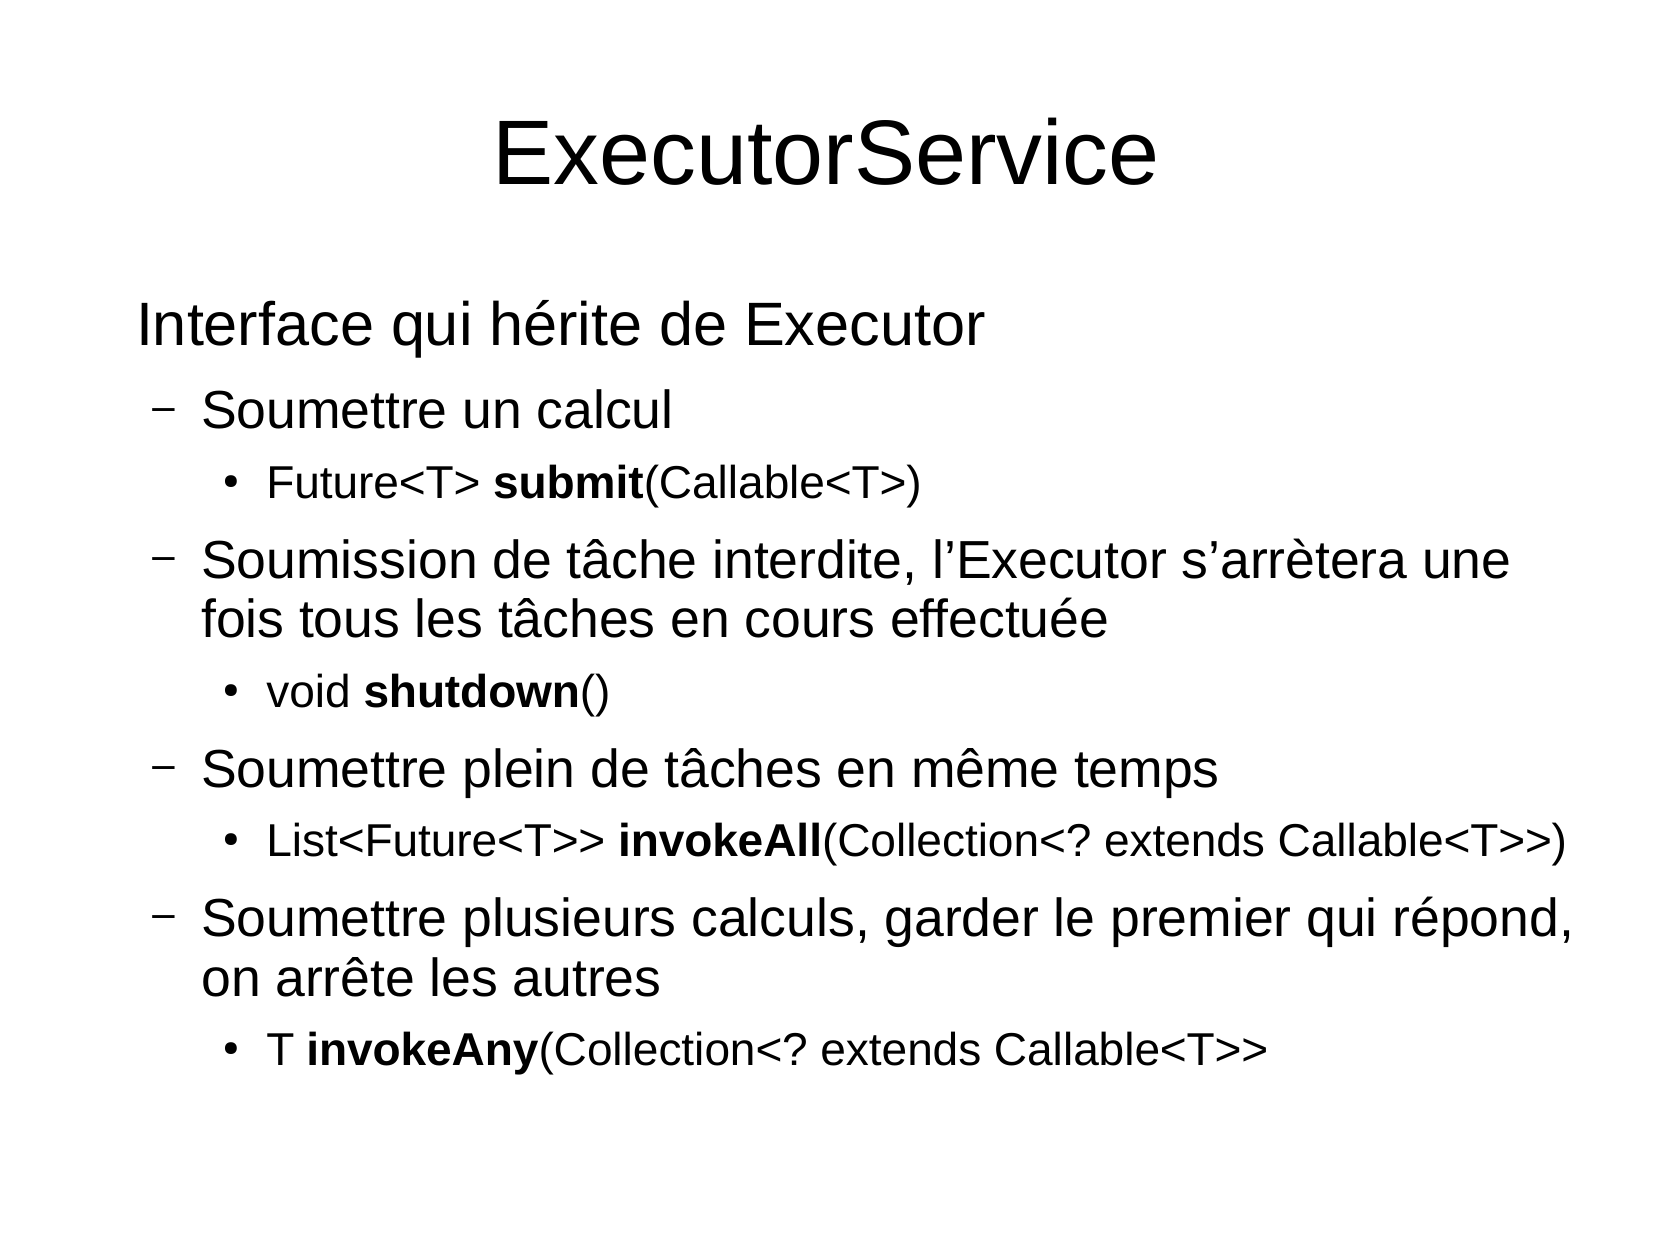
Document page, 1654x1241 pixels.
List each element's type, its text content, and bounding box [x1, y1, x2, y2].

list Interface qui hérite de Executor Soumettre un calcul Future<T> submit(Callable<T>) Soumission de tâche interdite, l’Executor s’arrètera une fois tous les tâches en cours effectuée void shutdown() Soumettre plein de tâches en même temps List<Future<T>> invokeAll(Collection<? extends Callable<T>>) Soumettre plusieurs calculs, garder le premier qui répond, on arrête les autres T invokeAny(Collection<? extends Callable<T>> [70, 290, 1579, 1126]
title ExecutorService [82, 49, 1571, 257]
